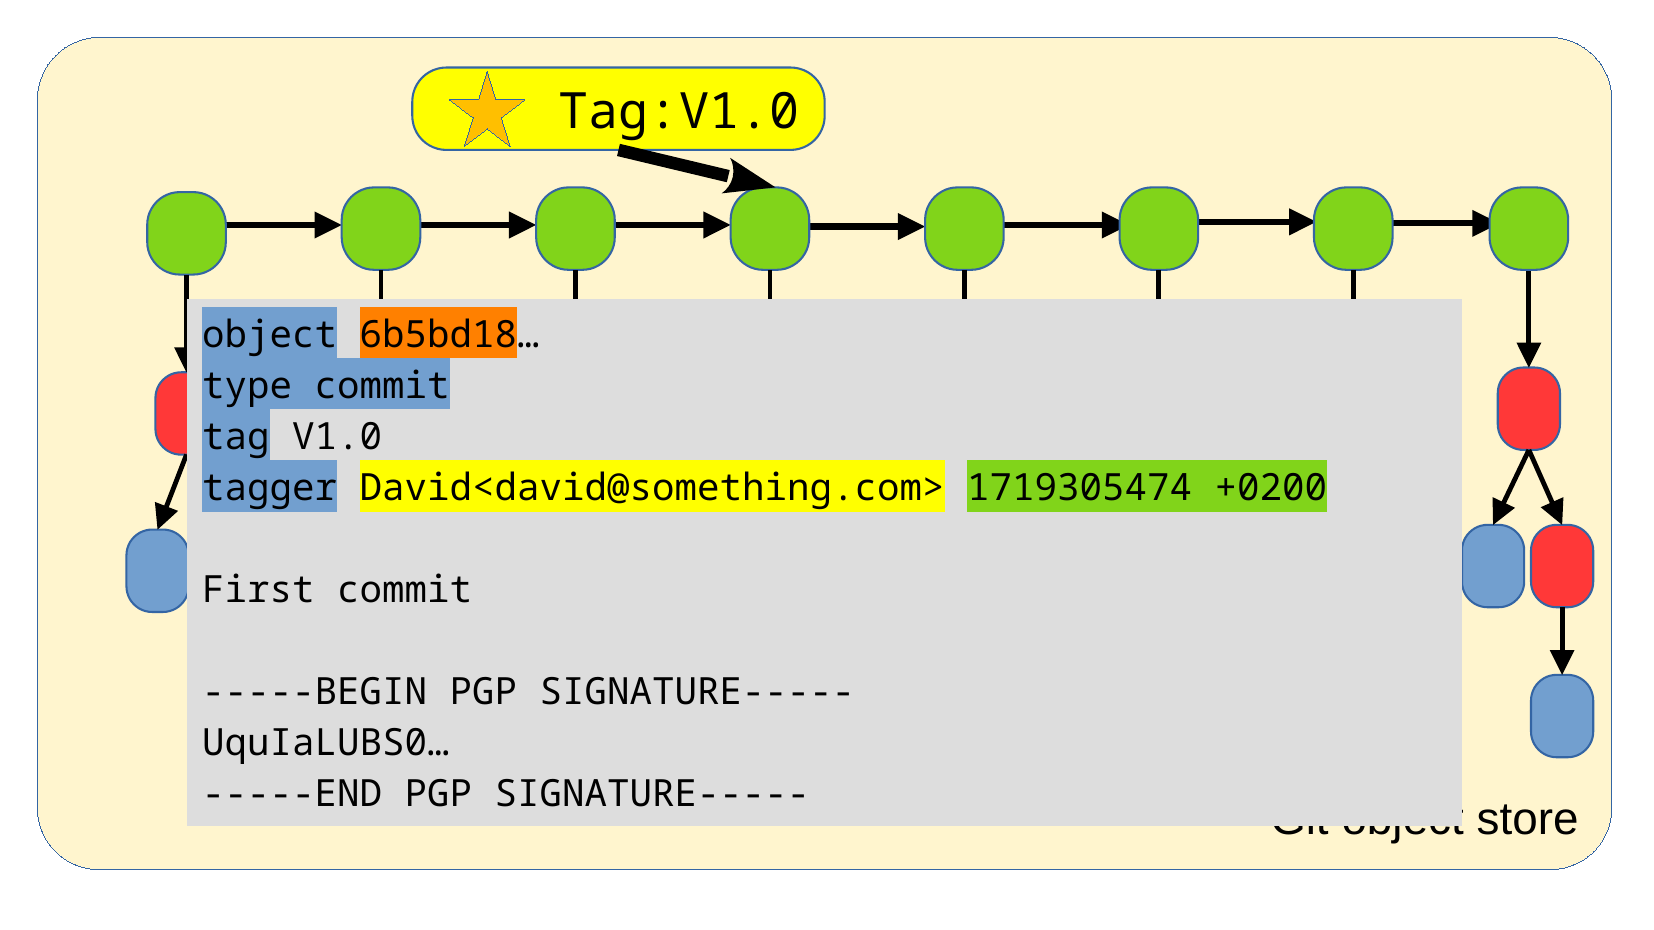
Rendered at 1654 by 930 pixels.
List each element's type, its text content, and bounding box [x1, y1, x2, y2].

text_box [155, 372, 187, 455]
text_box [536, 187, 615, 270]
text_box [1489, 187, 1569, 270]
text_box [449, 71, 525, 147]
text_box [1462, 524, 1525, 608]
text_box [126, 529, 187, 612]
text_box [1119, 187, 1199, 270]
text_box [1531, 674, 1594, 758]
text_box [730, 187, 810, 270]
text_box [1531, 524, 1594, 608]
text_box object 6b5bd18… type commit tag V1.0 tagger David<david@something.com> 1719305474 +0200 First commit -----BEGIN PGP SIGNATURE----- UquIaLUBS0… -----END PGP SIGNATURE----- [187, 299, 1462, 775]
text_box [147, 192, 226, 275]
text_box [1313, 187, 1393, 270]
text_box [1497, 367, 1561, 450]
text_box [925, 187, 1004, 270]
text_box Tag:V1.0 [412, 67, 825, 150]
text_box [341, 187, 421, 270]
text_box Git object store [37, 37, 1612, 870]
